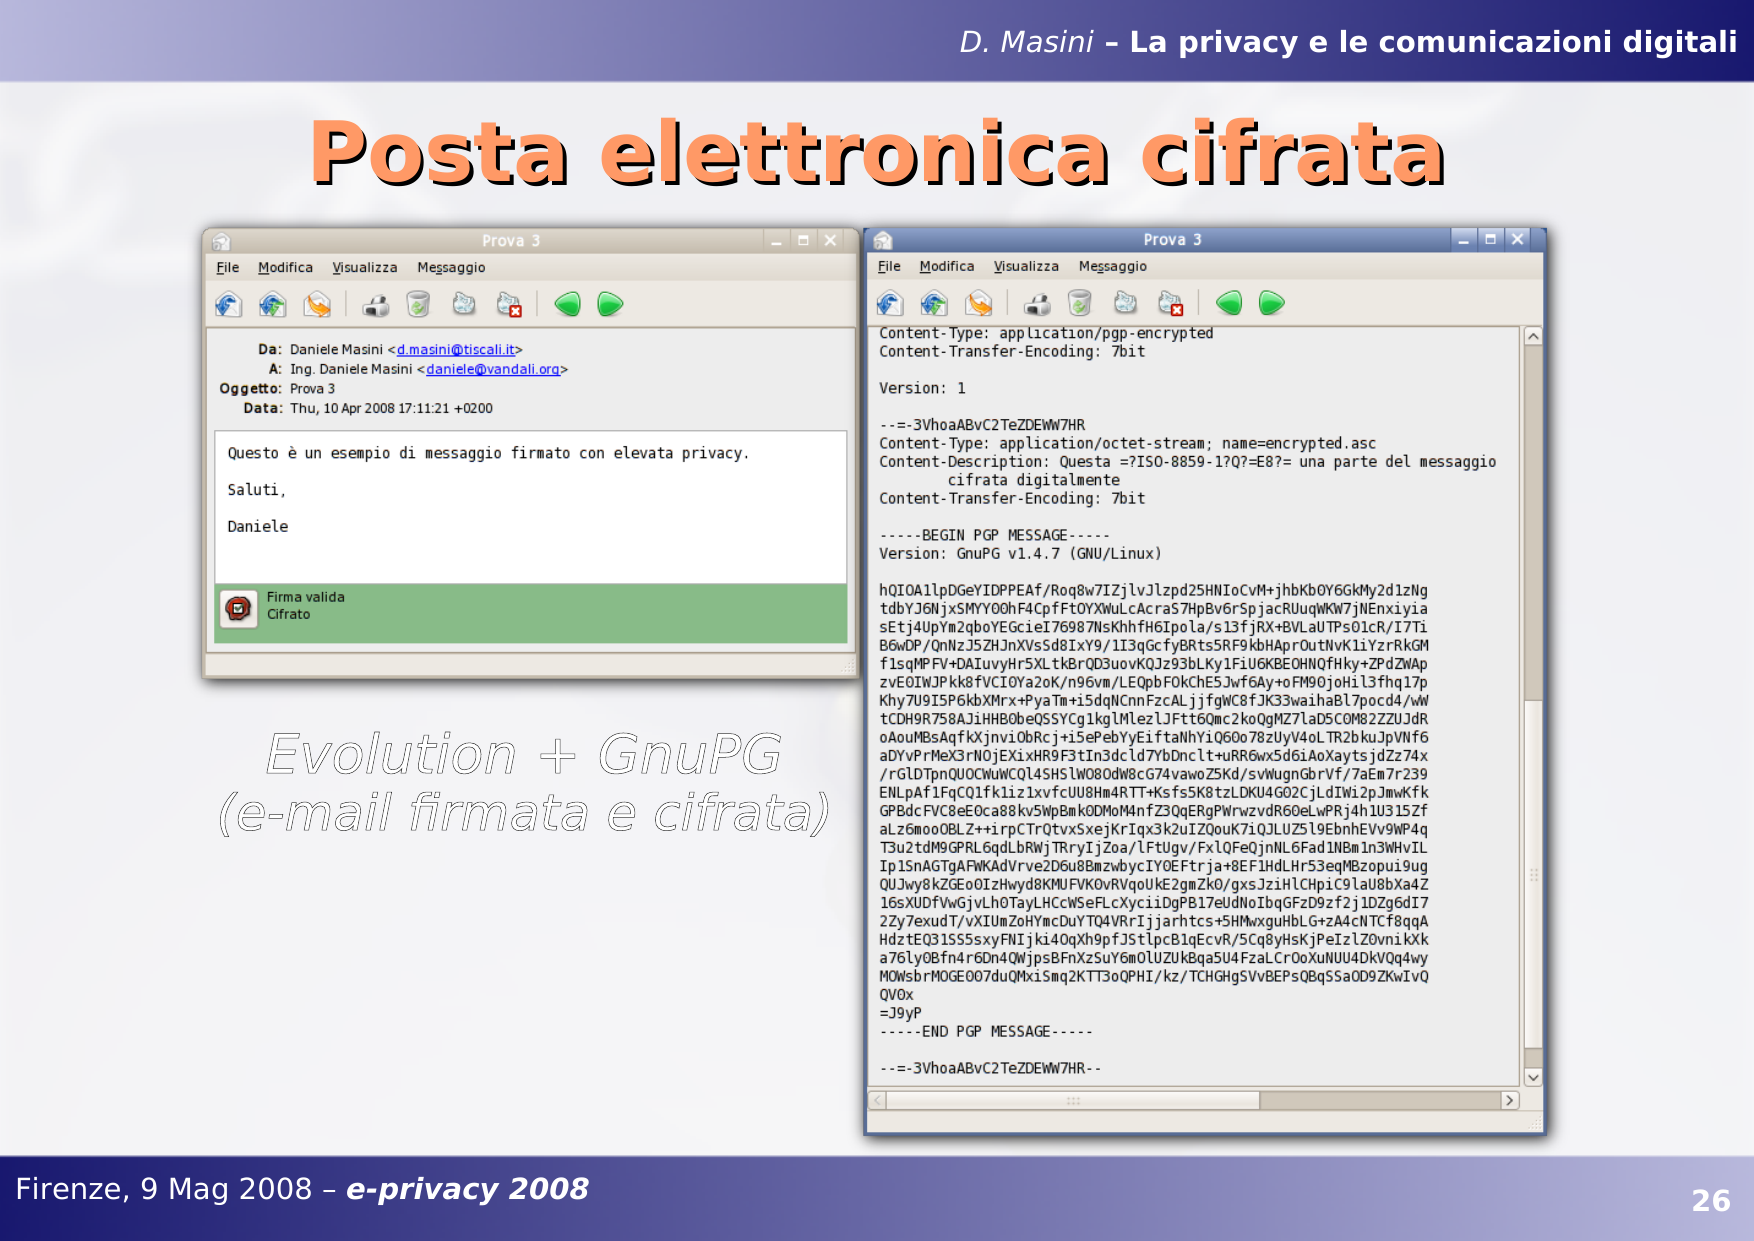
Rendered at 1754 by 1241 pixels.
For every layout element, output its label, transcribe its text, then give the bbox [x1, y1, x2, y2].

title Posta elettronica cifrata [87, 49, 1667, 257]
picture [0, 0, 1754, 1241]
text_box Evolution + GnuPG (e-mail firmata e cifrata) [216, 724, 833, 844]
